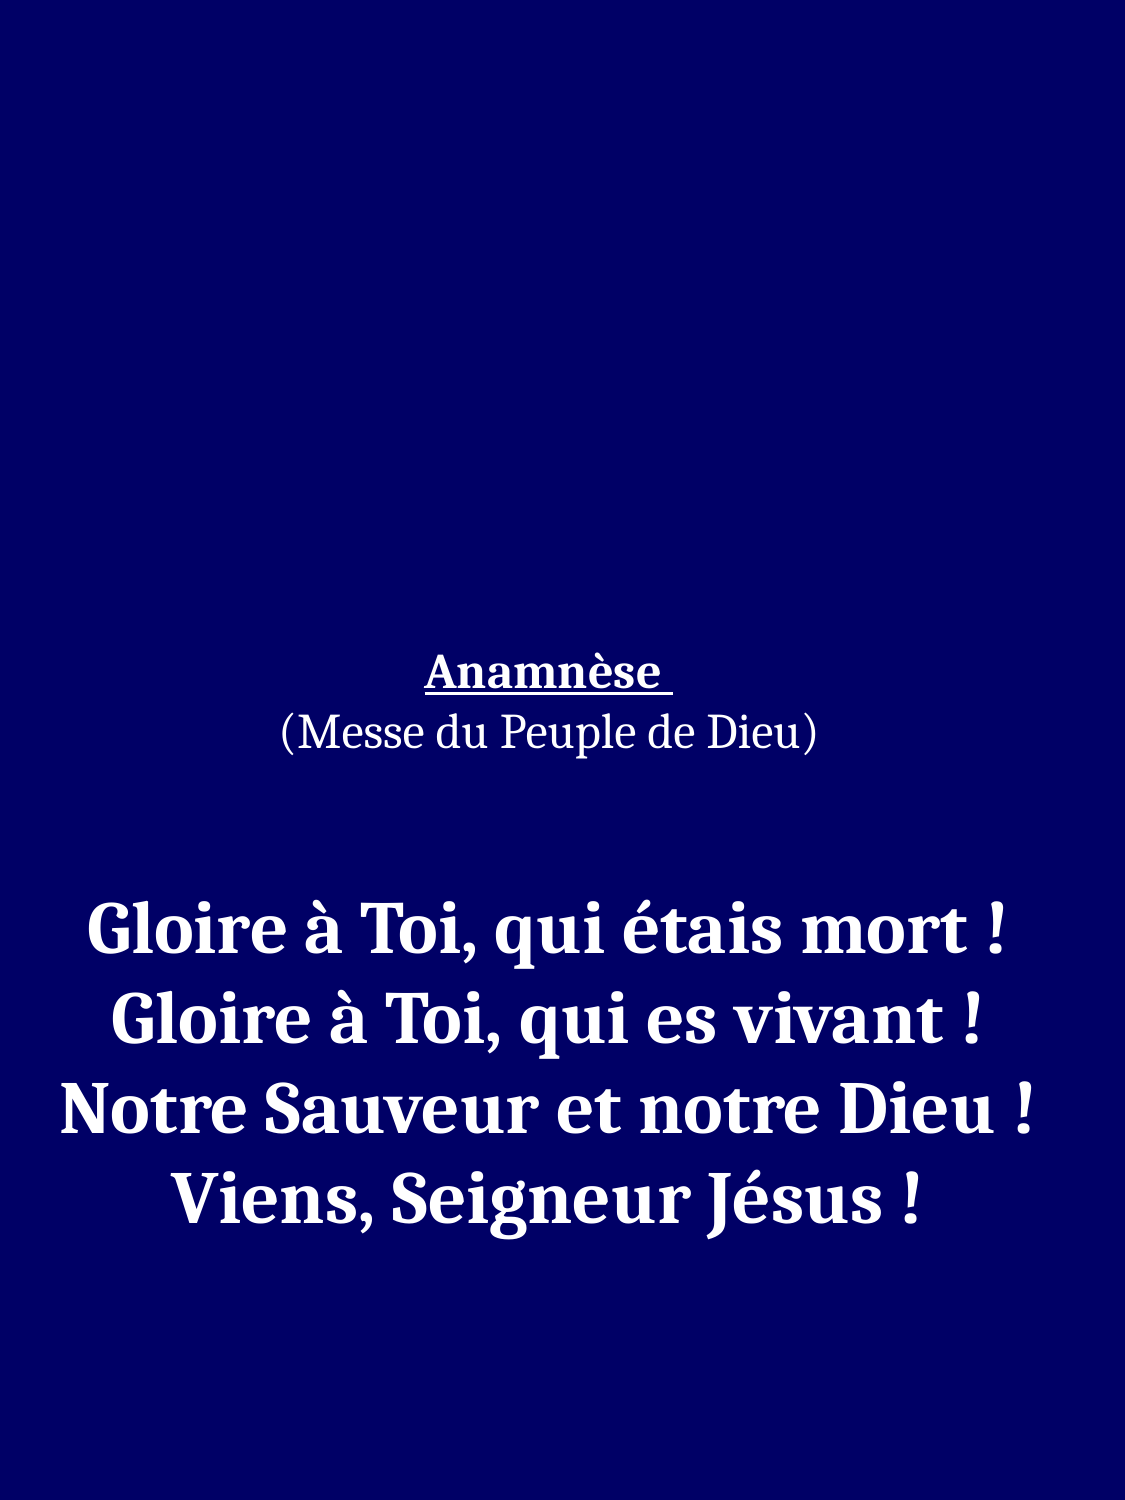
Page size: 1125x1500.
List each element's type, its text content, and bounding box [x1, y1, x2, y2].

text_box Anamnèse (Messe du Peuple de Dieu) Gloire à Toi, qui étais mort ! Gloire à Toi, qui es vivant ! Notre Sauveur et notre Dieu ! Viens, Seigneur Jésus ! [35, 578, 1063, 1253]
